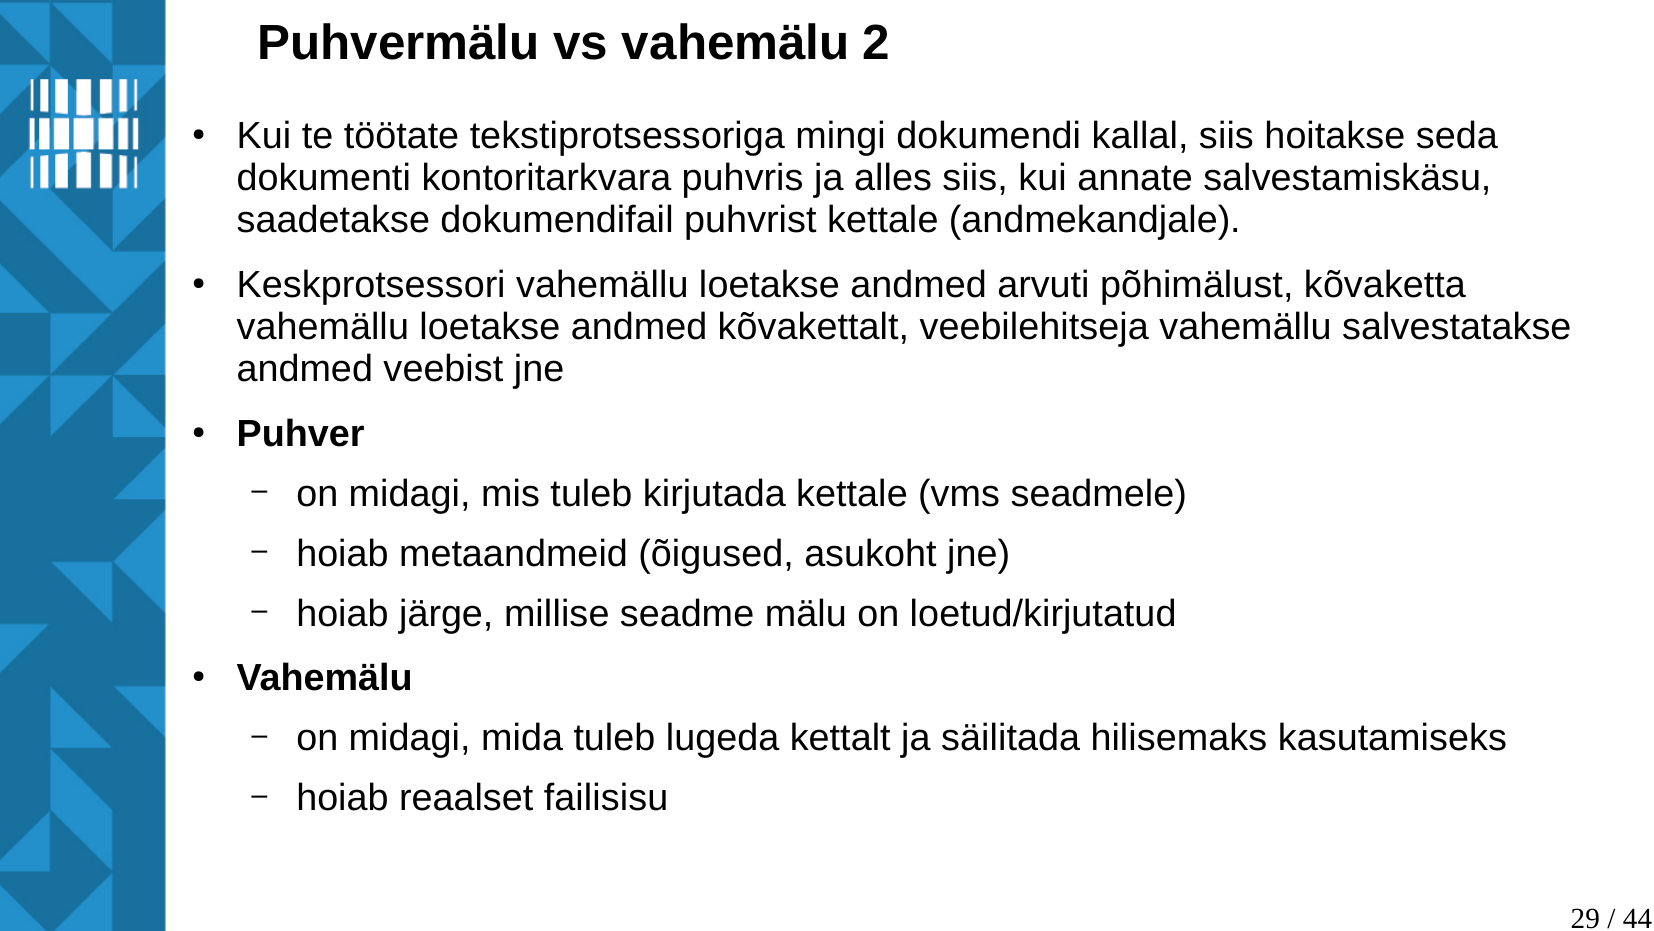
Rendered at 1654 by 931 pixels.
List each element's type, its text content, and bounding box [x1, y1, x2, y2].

title Puhvermälu vs vahemälu 2 [257, 5, 1567, 80]
list Kui te töötate tekstiprotsessoriga mingi dokumendi kallal, siis hoitakse seda dokumenti kontoritarkvara puhvris ja alles siis, kui annate salvestamiskäsu, saadetakse dokumendifail puhvrist kettale (andmekandjale). Keskprotsessori vahemällu loetakse andmed arvuti põhimälust, kõvaketta vahemällu loetakse andmed kõvakettalt, veebilehitseja vahemällu salvestatakse andmed veebist jne Puhver on midagi, mis tuleb kirjutada kettale (vms seadmele) hoiab metaandmeid (õigused, asukoht jne) hoiab järge, millise seadme mälu on loetud/kirjutatud Vahemälu on midagi, mida tuleb lugeda kettalt ja säilitada hilisemaks kasutamiseks hoiab reaalset failisisu [177, 114, 1625, 827]
